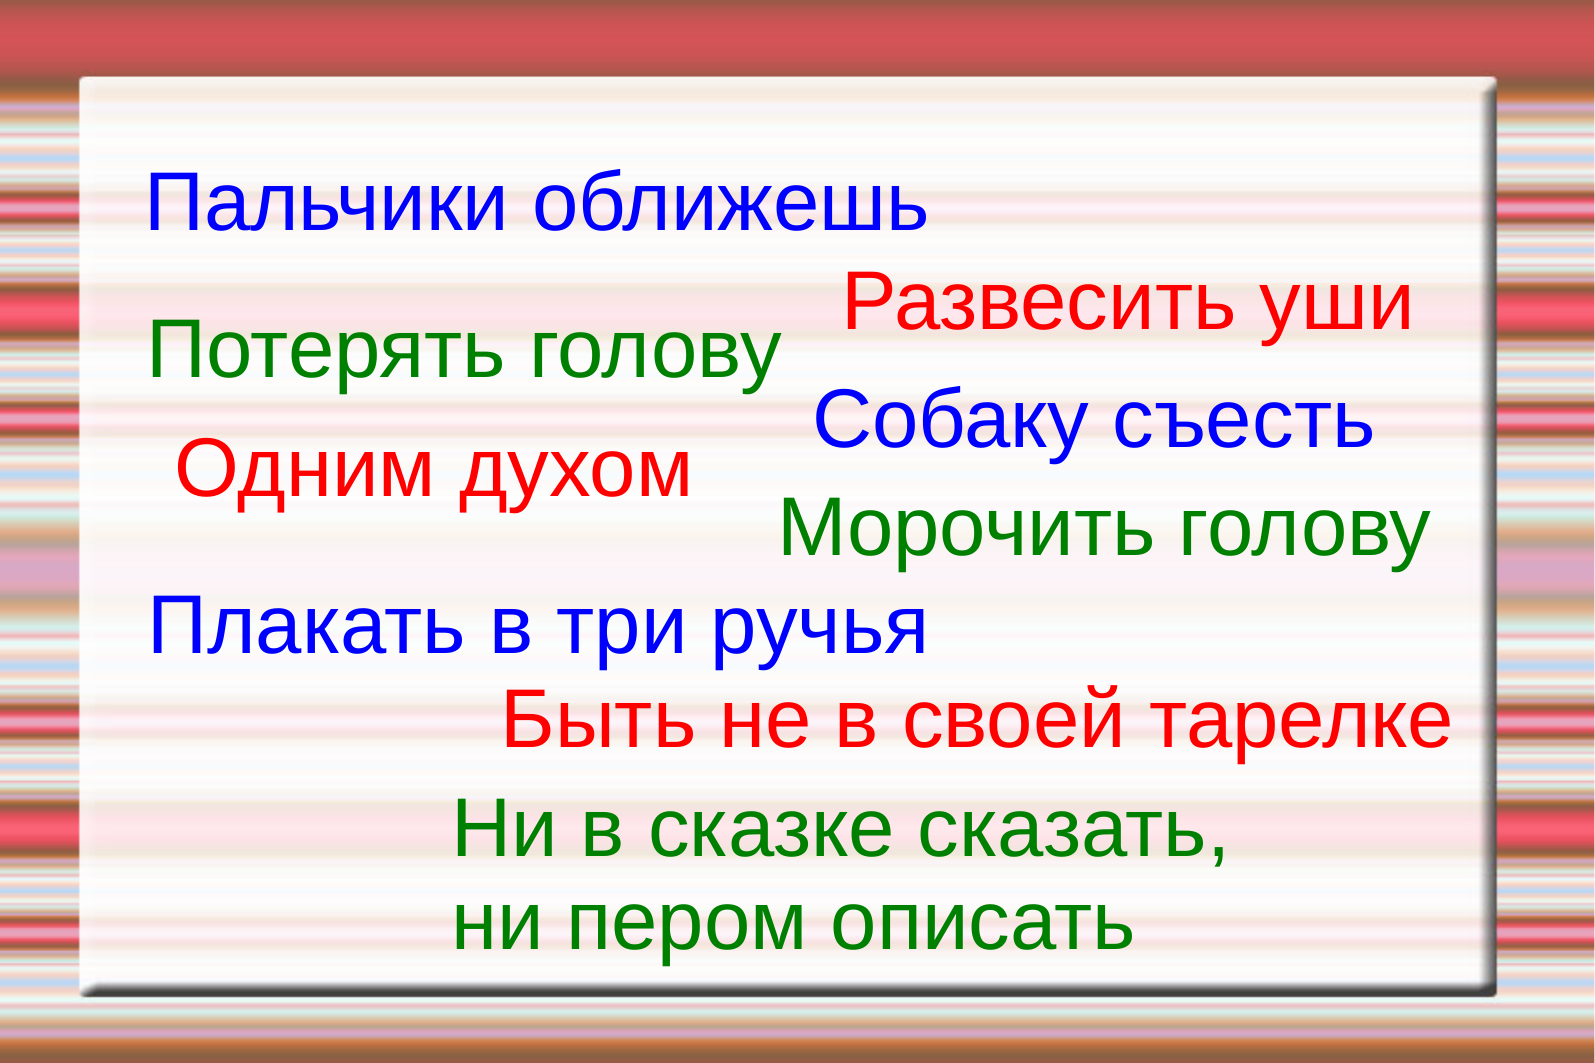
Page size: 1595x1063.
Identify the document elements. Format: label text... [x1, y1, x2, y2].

text_box Пальчики оближешь [129, 147, 945, 256]
text_box Морочить голову [762, 472, 1447, 581]
text_box Ни в сказке сказать, ни пером описать [436, 773, 1270, 975]
text_box Собаку съесть [797, 364, 1391, 472]
text_box Плакать в три ручья [132, 571, 945, 680]
text_box Быть не в своей тарелке [485, 664, 1471, 773]
text_box Одним духом [160, 413, 709, 522]
text_box Развесить уши [826, 246, 1431, 355]
picture [0, 0, 1595, 1063]
text_box Потерять голову [131, 295, 798, 404]
